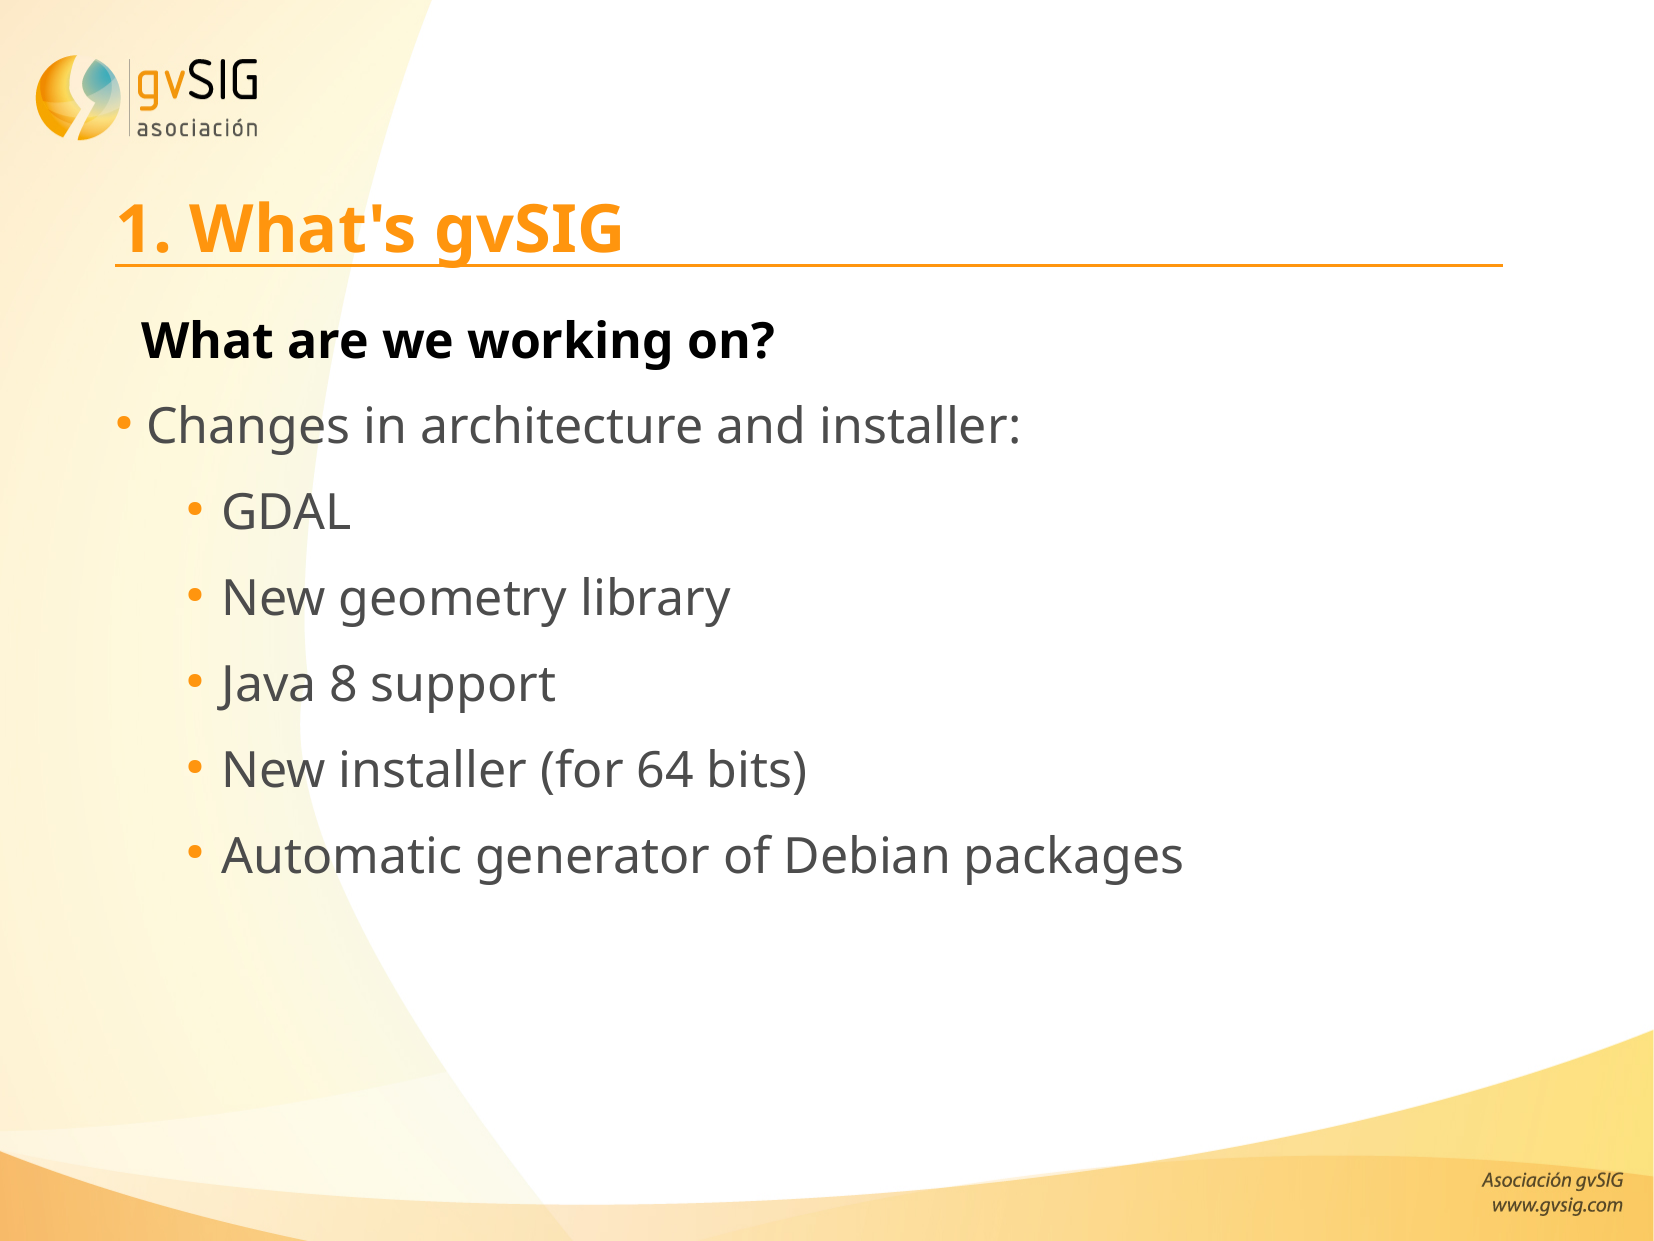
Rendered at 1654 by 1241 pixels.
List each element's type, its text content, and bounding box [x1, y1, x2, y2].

text_box Changes in architecture and installer: GDAL New geometry library Java 8 support New installer (for 64 bits) Automatic generator of Debian packages [100, 382, 1557, 837]
title 1. What's gvSIG [115, 177, 1604, 276]
picture [0, 0, 1654, 1241]
title What are we working on? [141, 260, 1438, 382]
